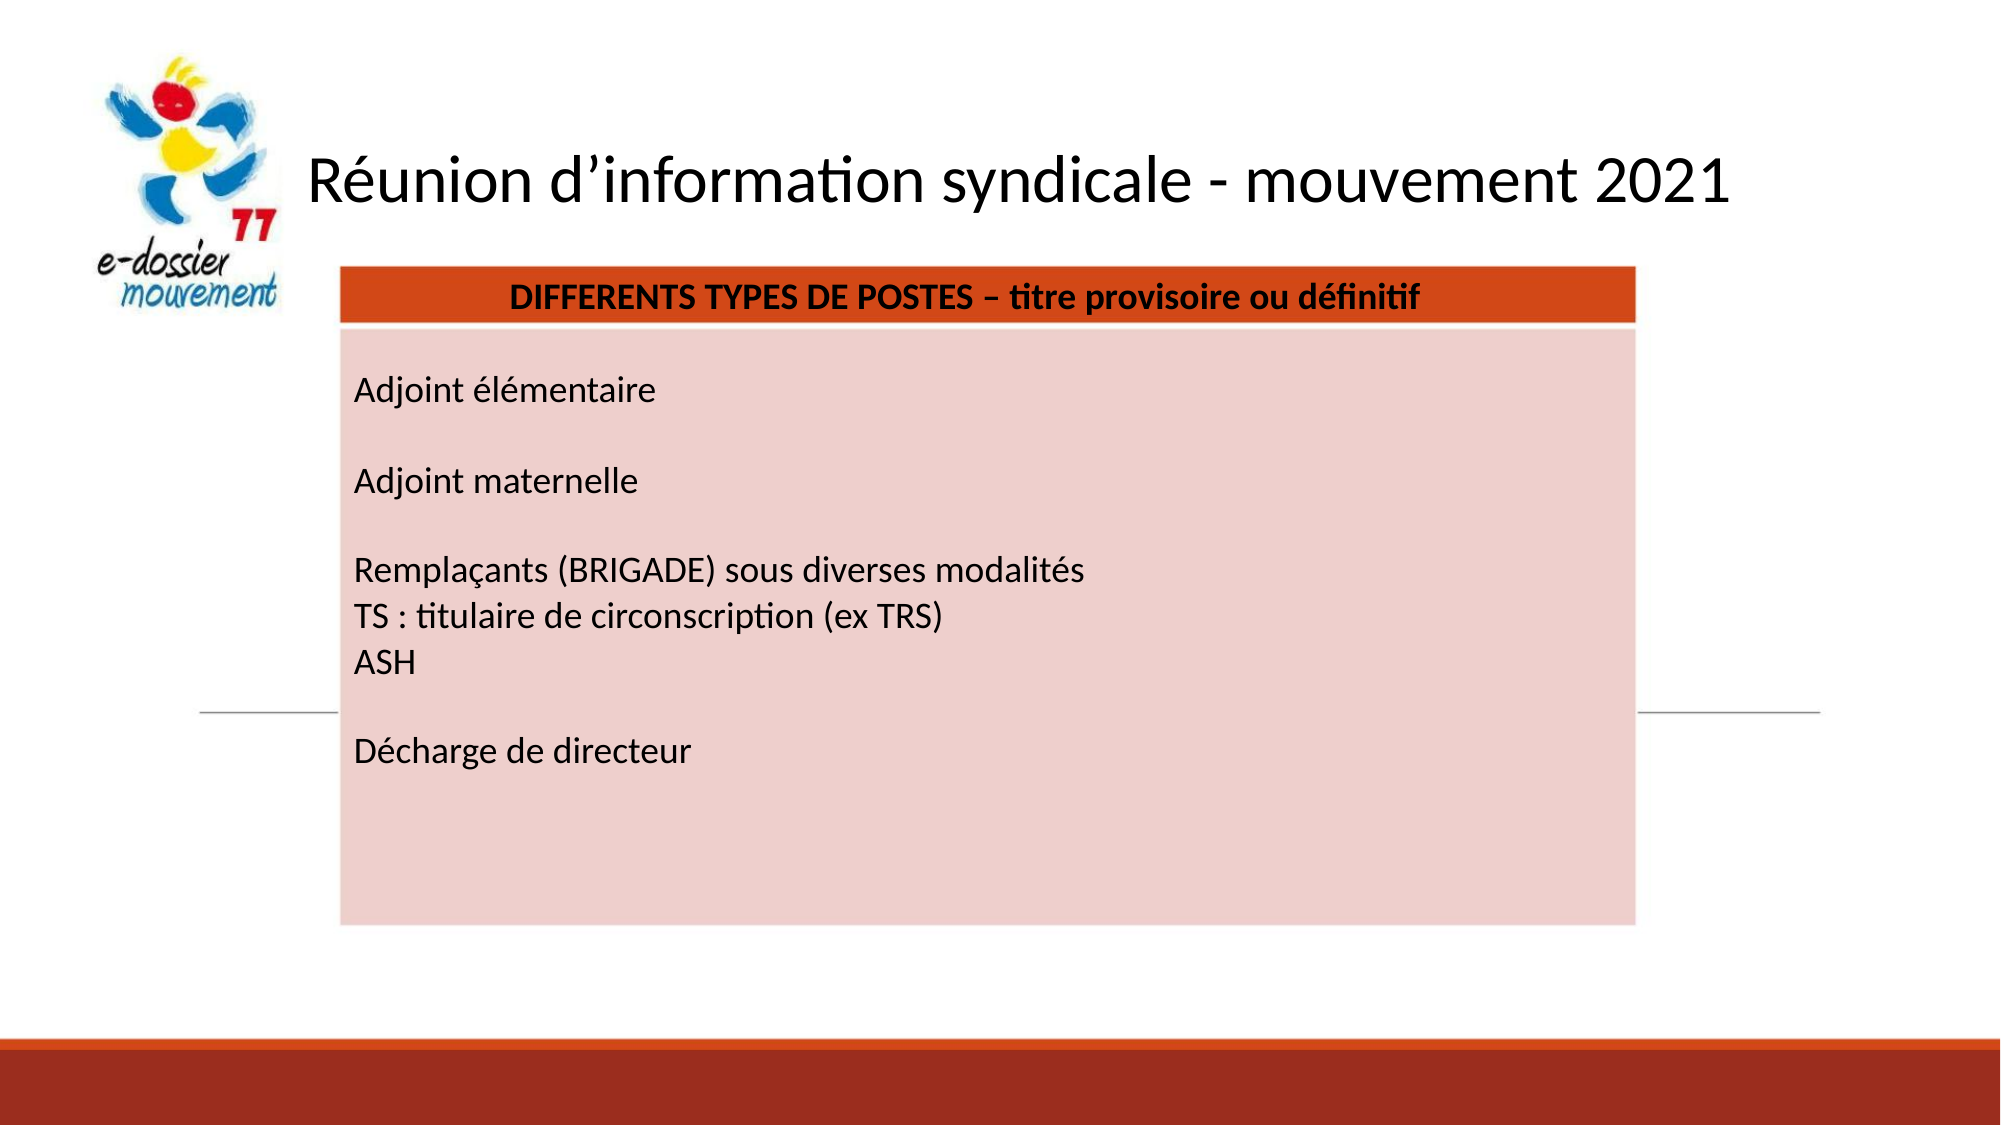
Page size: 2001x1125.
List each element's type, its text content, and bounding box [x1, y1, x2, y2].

text_box DIFFERENTS TYPES DE POSTES – titre provisoire ou définitif Adjoint élémentaire [354, 273, 1499, 413]
text_box Remplaçants (BRIGADE) sous diverses modalités TS : titulaire de circonscription (ex TRS) ASH [354, 545, 1435, 684]
text_box Adjoint maternelle [353, 456, 667, 503]
text_box [0, 0, 2000, 1125]
text_box Décharge de directeur [353, 727, 720, 774]
text_box Réunion d’information syndicale - mouvement 2021 [307, 137, 1876, 220]
